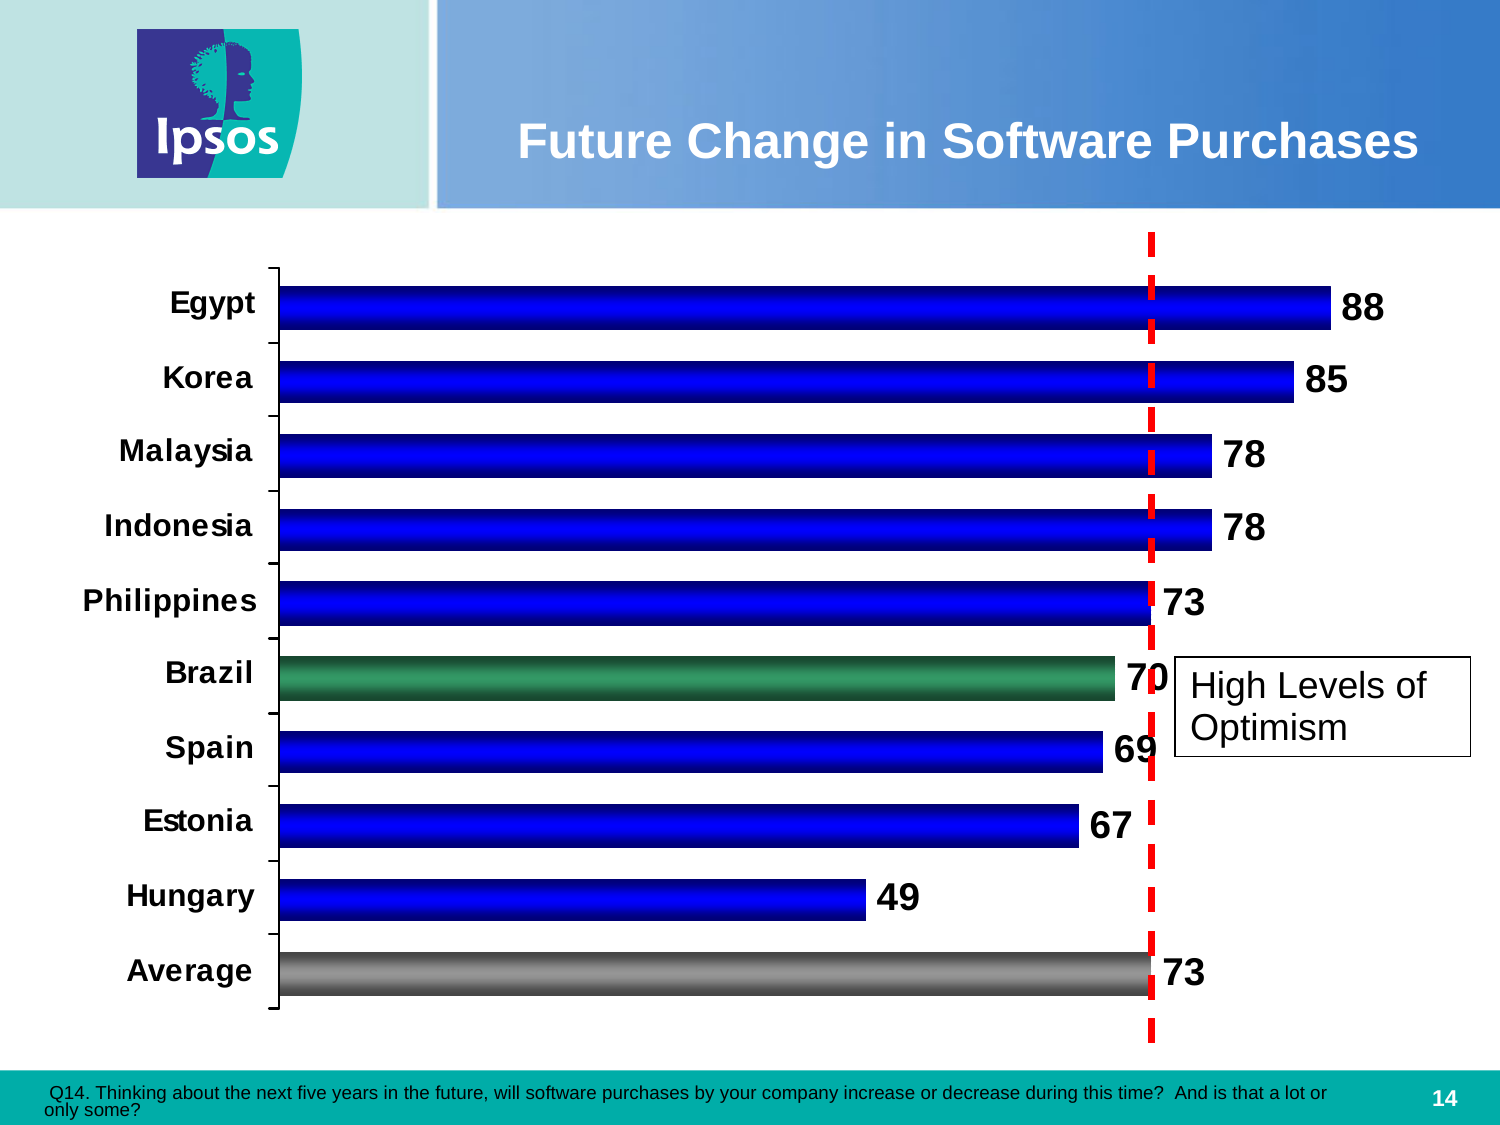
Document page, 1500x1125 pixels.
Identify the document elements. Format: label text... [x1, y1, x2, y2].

chart [43, 231, 1500, 1021]
title Future Change in Software Purchases [462, 58, 1476, 177]
picture [0, 0, 1500, 213]
text_box High Levels of Optimism [1175, 656, 1471, 757]
text_box Q14. Thinking about the next five years in the future, will software purchases by your company increase or decrease during this time? And is that a lot or only some? [29, 1078, 1365, 1125]
